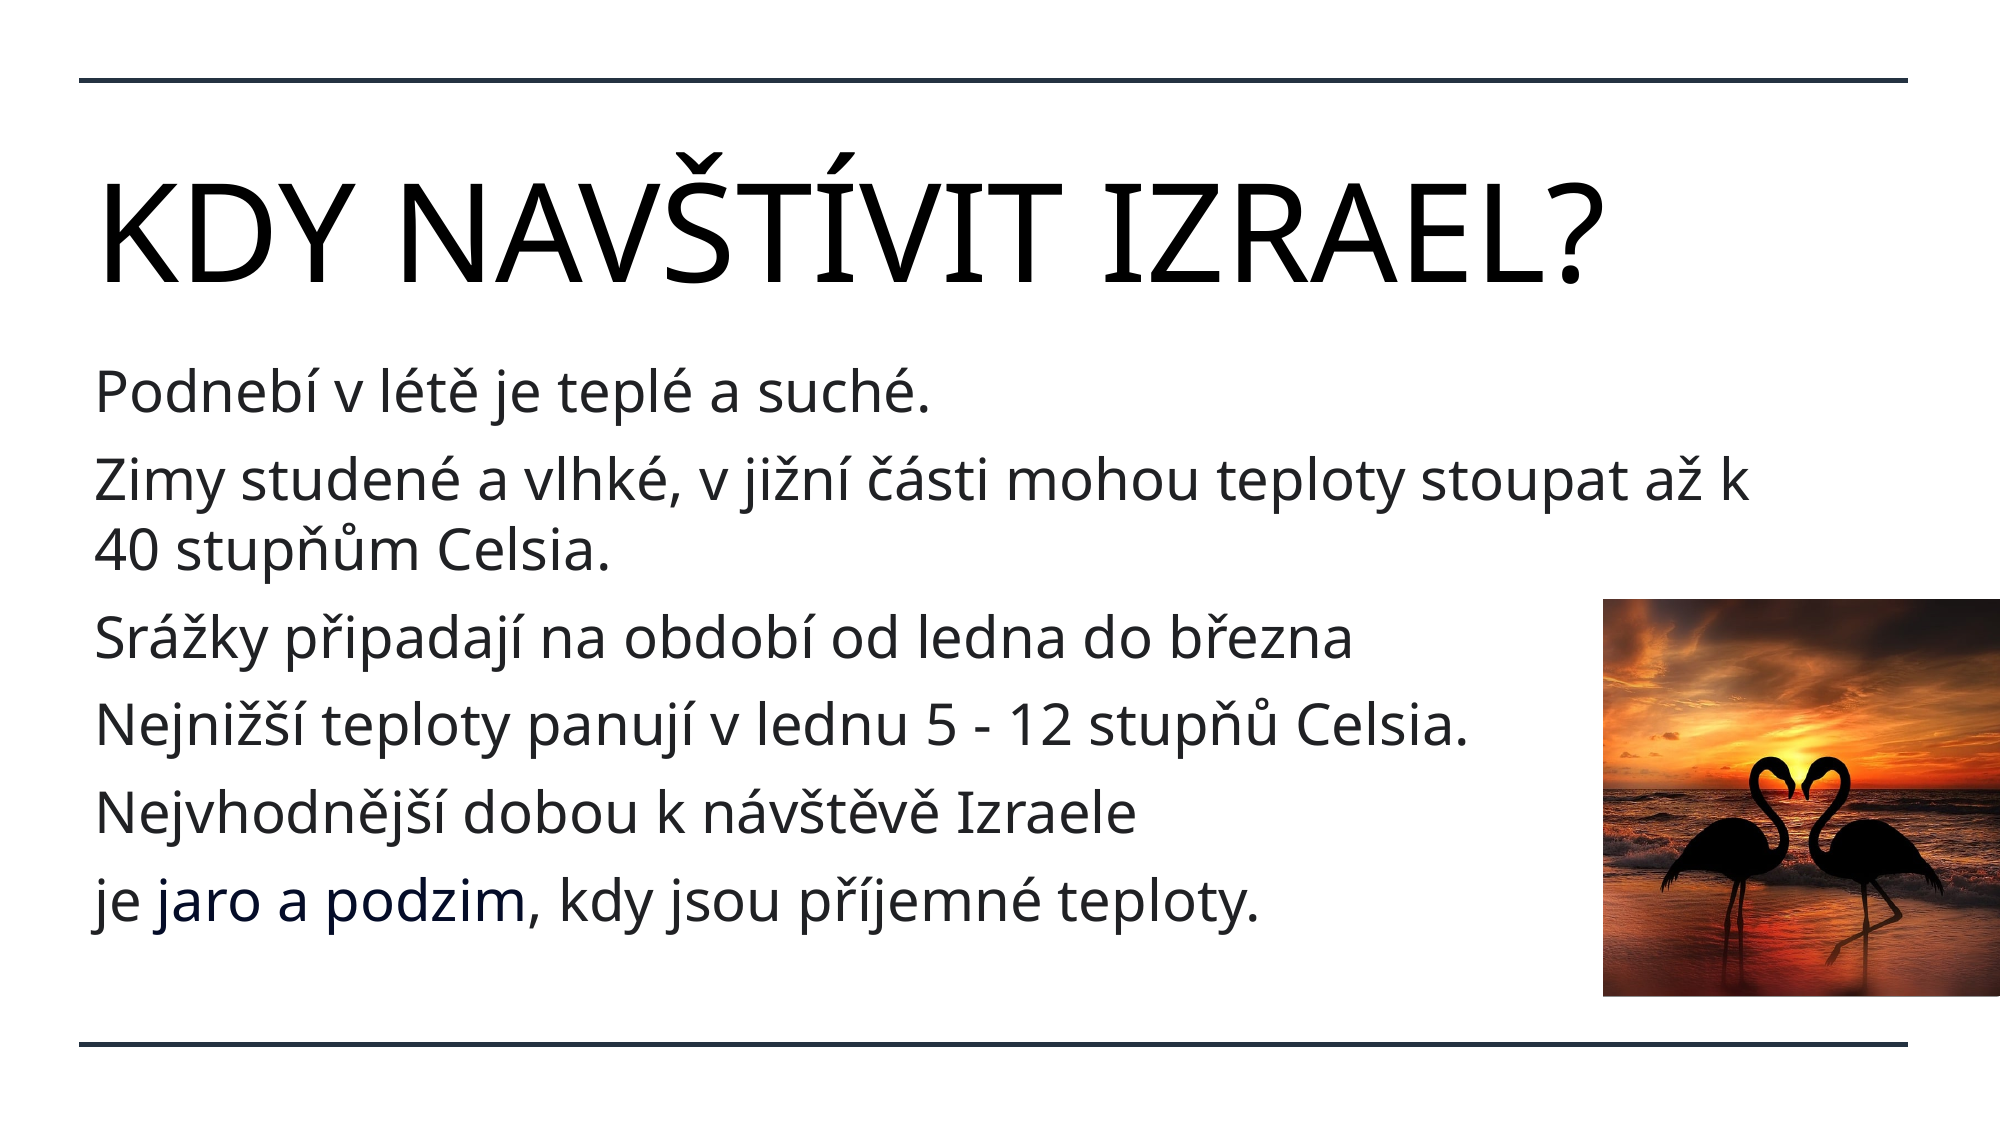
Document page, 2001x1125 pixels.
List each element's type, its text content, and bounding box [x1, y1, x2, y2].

list Podnebí v létě je teplé a suché. Zimy studené a vlhké, v jižní části mohou teploty stoupat až k 40 stupňům Celsia. Srážky připadají na období od ledna do března Nejnižší teploty panují v lednu 5 - 12 stupňů Celsia. Nejvhodnější dobou k návštěvě Izraele je jaro a podzim, kdy jsou příjemné teploty. [79, 347, 1803, 945]
picture [1603, 599, 2000, 997]
title KDY NAVŠTÍVIT IZRAEL? [79, 128, 1830, 327]
